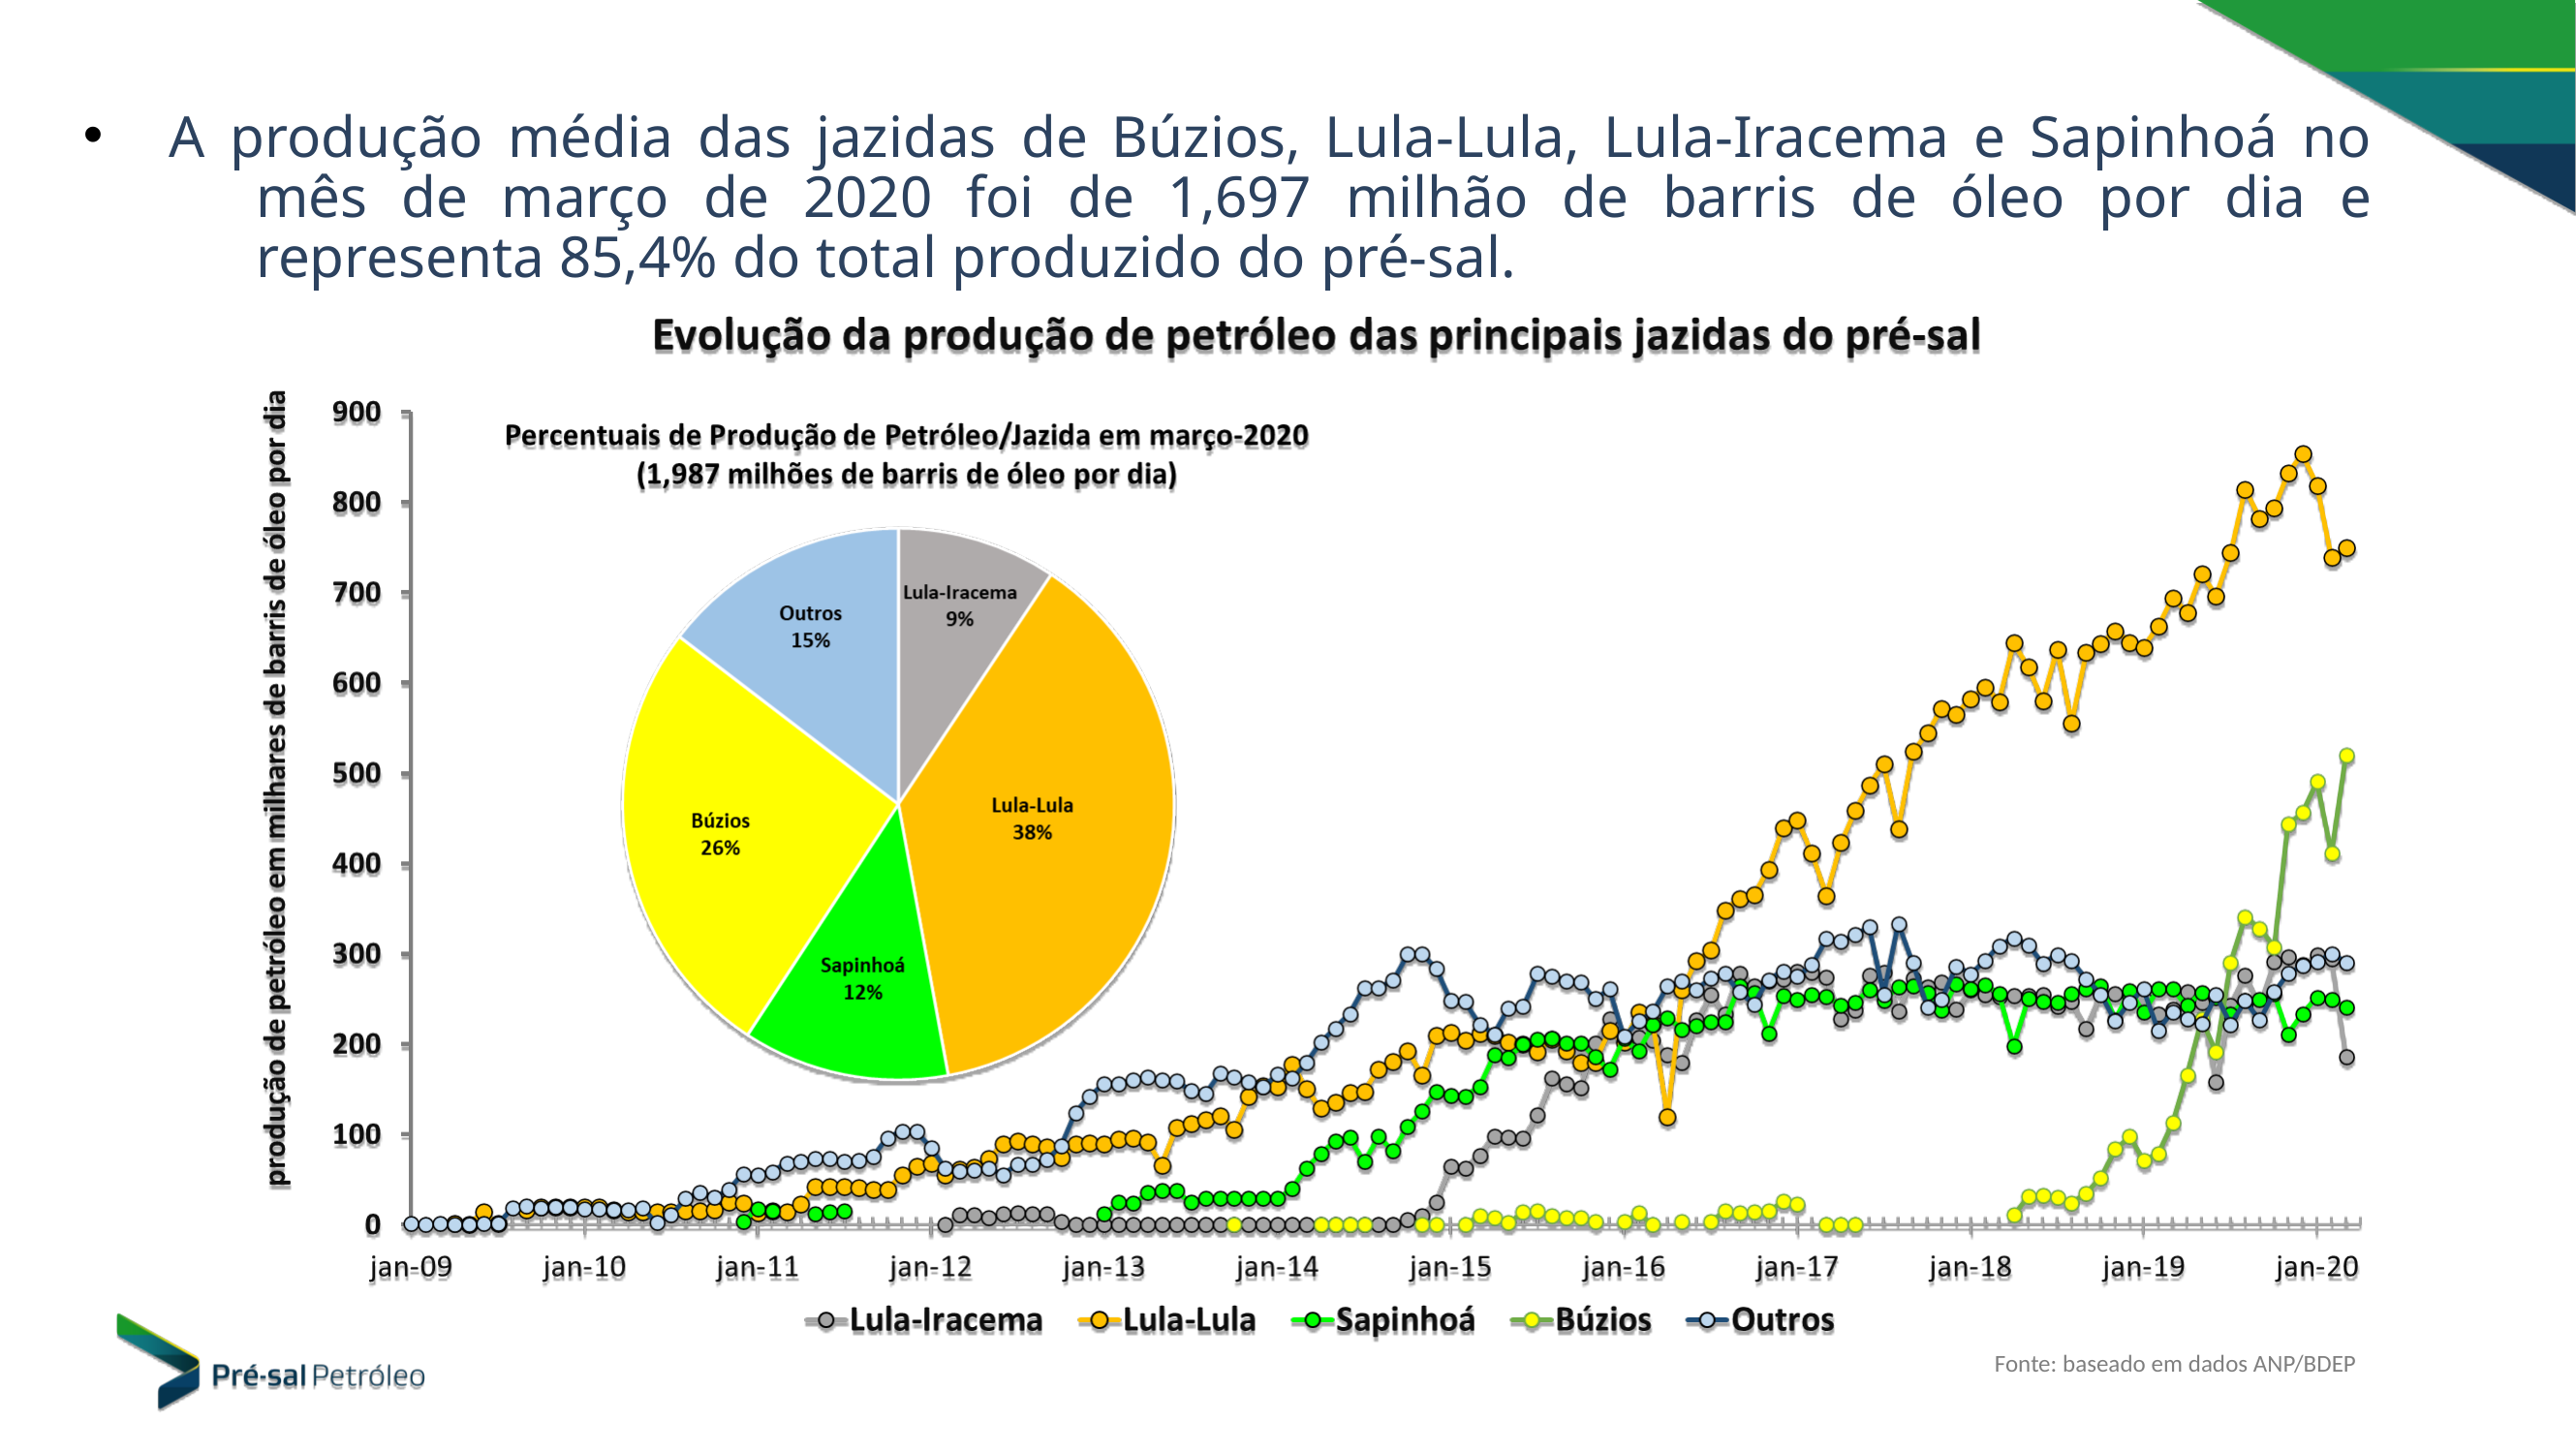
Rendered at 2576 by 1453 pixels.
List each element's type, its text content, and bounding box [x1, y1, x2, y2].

text_box A produção média das jazidas de Búzios, Lula-Lula, Lula-Iracema e Sapinhoá no mês de março de 2020 foi de 1,697 milhão de barris de óleo por dia e representa 85,4% do total produzido do pré-sal. [68, 100, 2387, 330]
picture [220, 288, 2414, 1360]
text_box Fonte: baseado em dados ANP/BDEP [1979, 1340, 2374, 1385]
